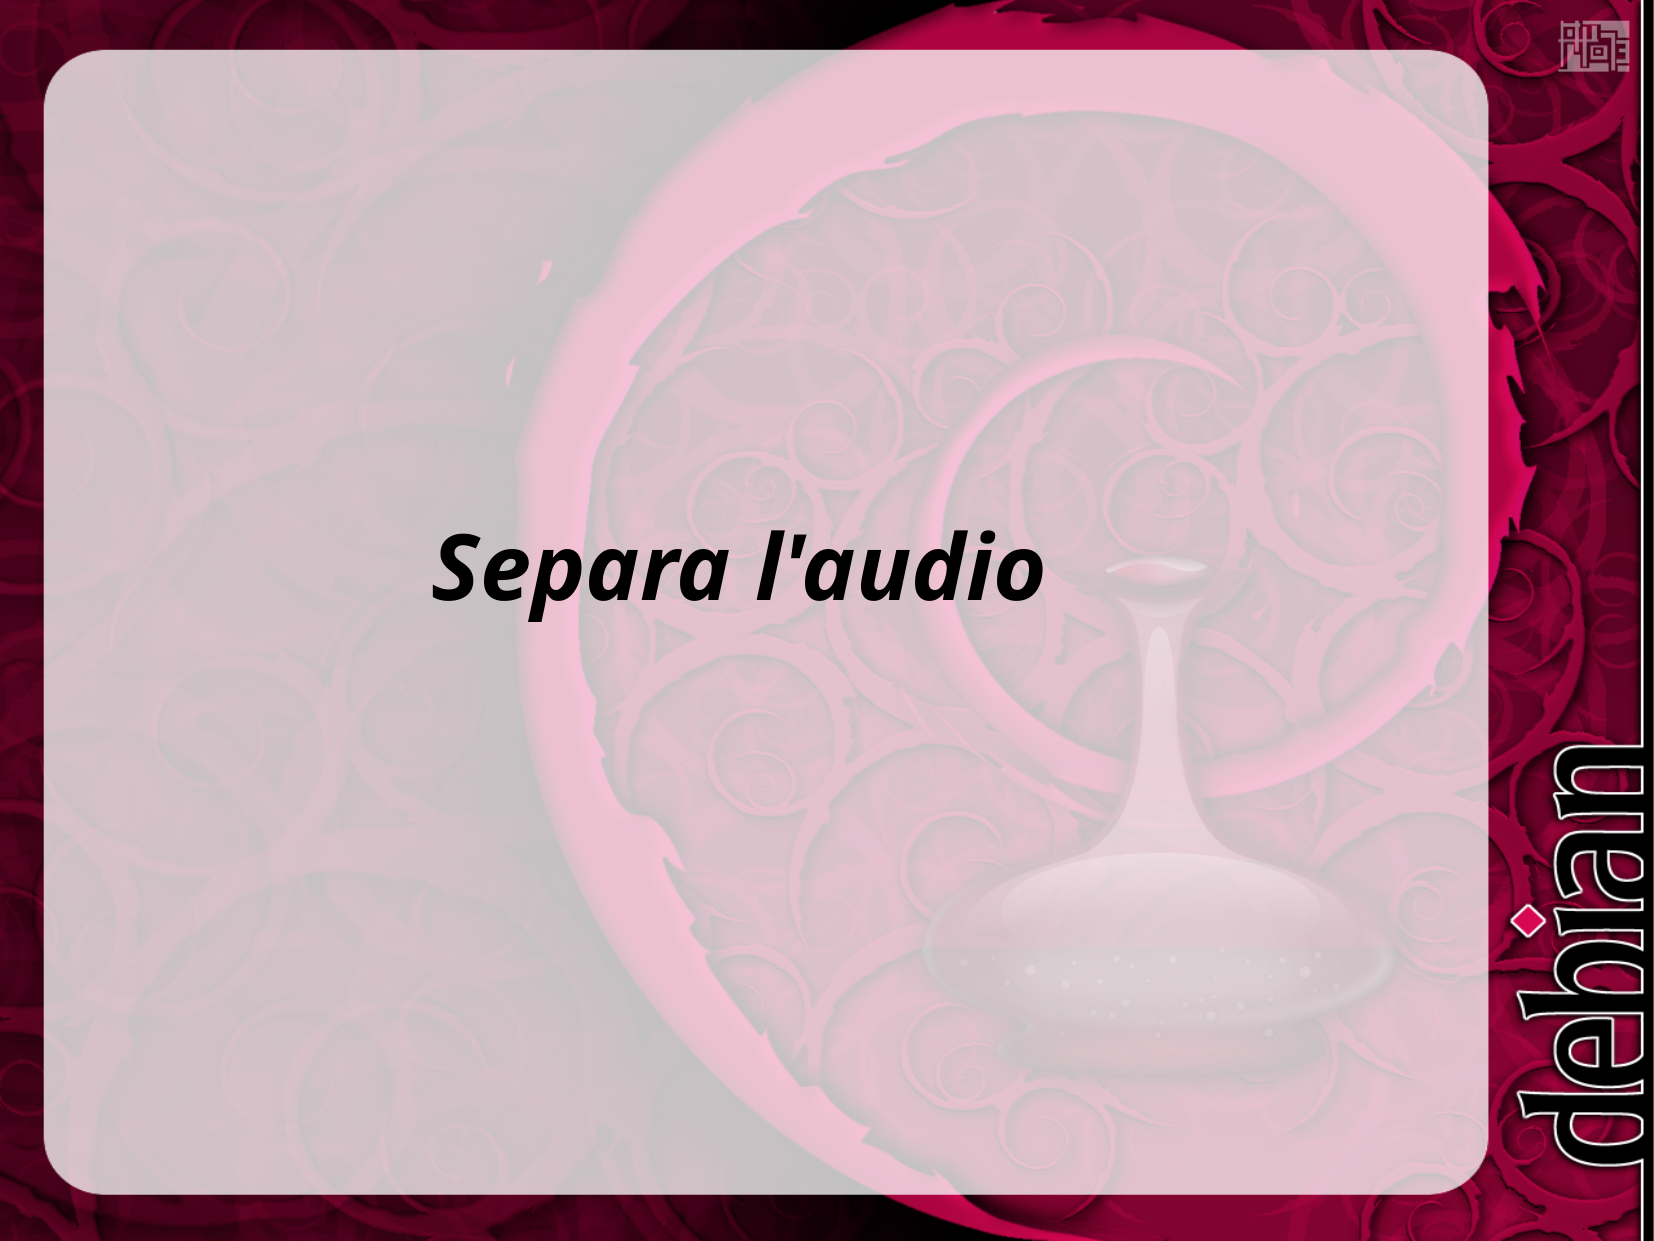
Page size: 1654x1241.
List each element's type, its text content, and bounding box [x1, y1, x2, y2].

title Separa l'audio [31, 468, 1449, 661]
picture [0, 0, 1654, 1241]
